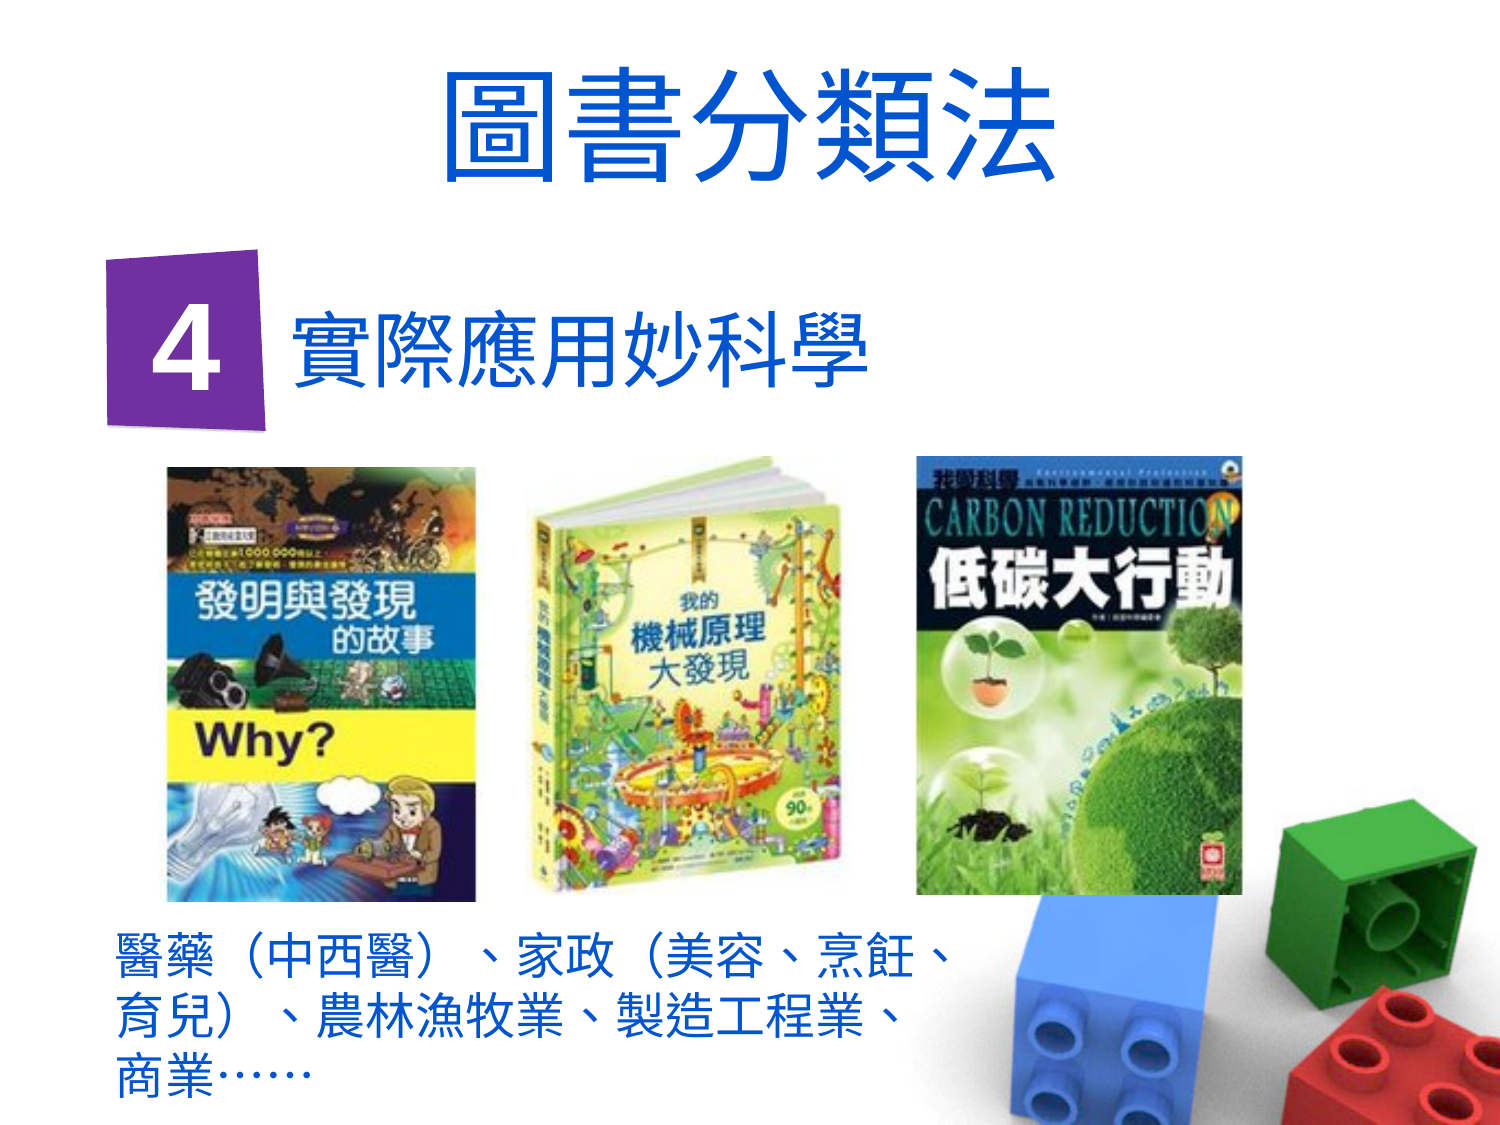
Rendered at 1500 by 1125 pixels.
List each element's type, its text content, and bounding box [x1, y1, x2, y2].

picture [159, 187, 1500, 1125]
title 圖書分類法 [112, 28, 1388, 217]
text_box 醫藥（中西醫）、家政（美容、烹飪、育兒）、農林漁牧業、製造工程業、商業…… [100, 916, 969, 1112]
text_box 4 [106, 249, 266, 431]
text_box 實際應用妙科學 [274, 291, 888, 406]
